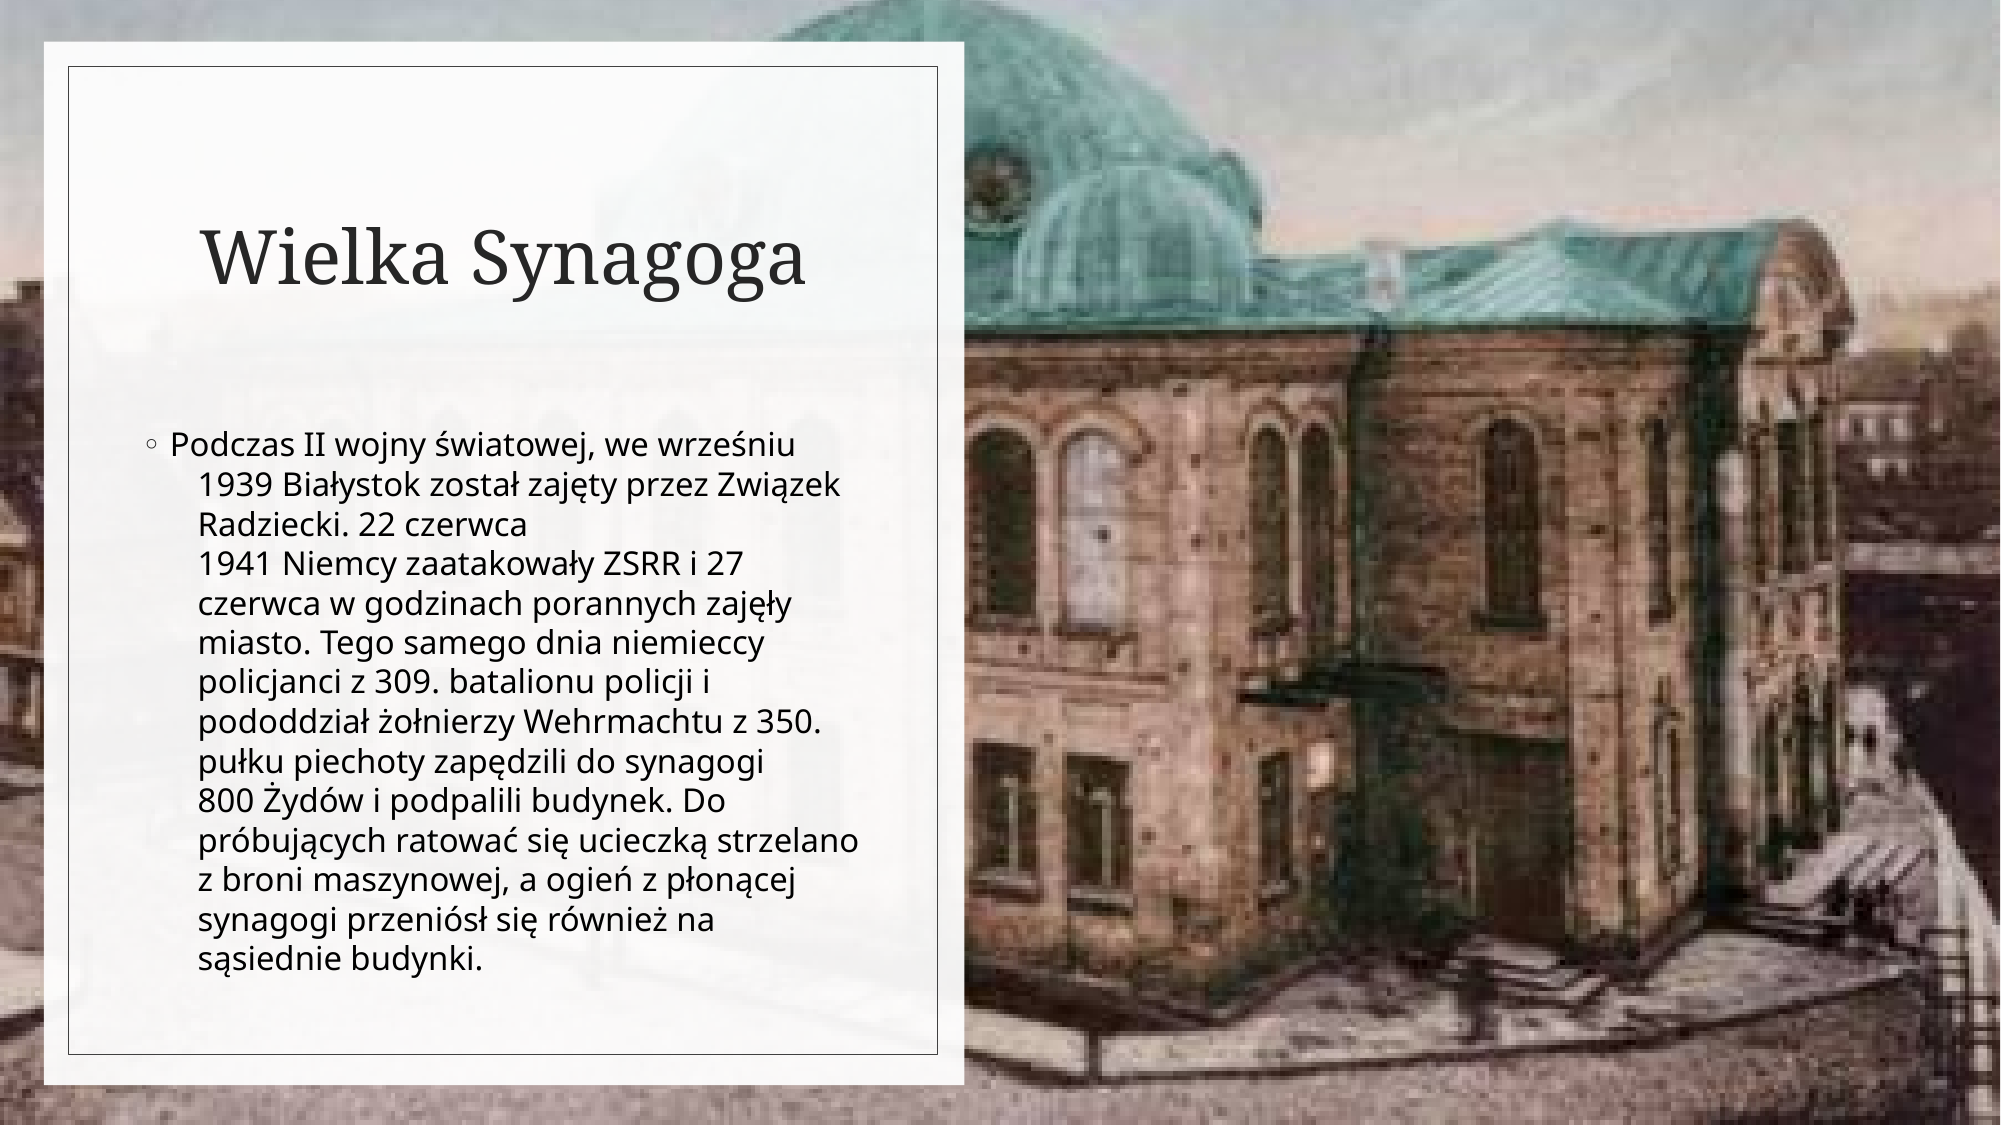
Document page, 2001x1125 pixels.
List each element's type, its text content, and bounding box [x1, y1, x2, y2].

title Wielka Synagoga [126, 119, 882, 402]
text_box [44, 42, 964, 1085]
list Podczas II wojny światowej, we wrześniu 1939 Białystok został zajęty przez Związek Radziecki. 22 czerwca 1941 Niemcy zaatakowały ZSRR i 27 czerwca w godzinach porannych zajęły miasto. Tego samego dnia niemieccy policjanci z 309. batalionu policji i pododdział żołnierzy Wehrmachtu z 350. pułku piechoty zapędzili do synagogi 800 Żydów i podpalili budynek. Do próbujących ratować się ucieczką strzelano z broni maszynowej, a ogień z płonącej synagogi przeniósł się również na sąsiednie budynki. [126, 416, 882, 988]
picture [0, 0, 2000, 1125]
